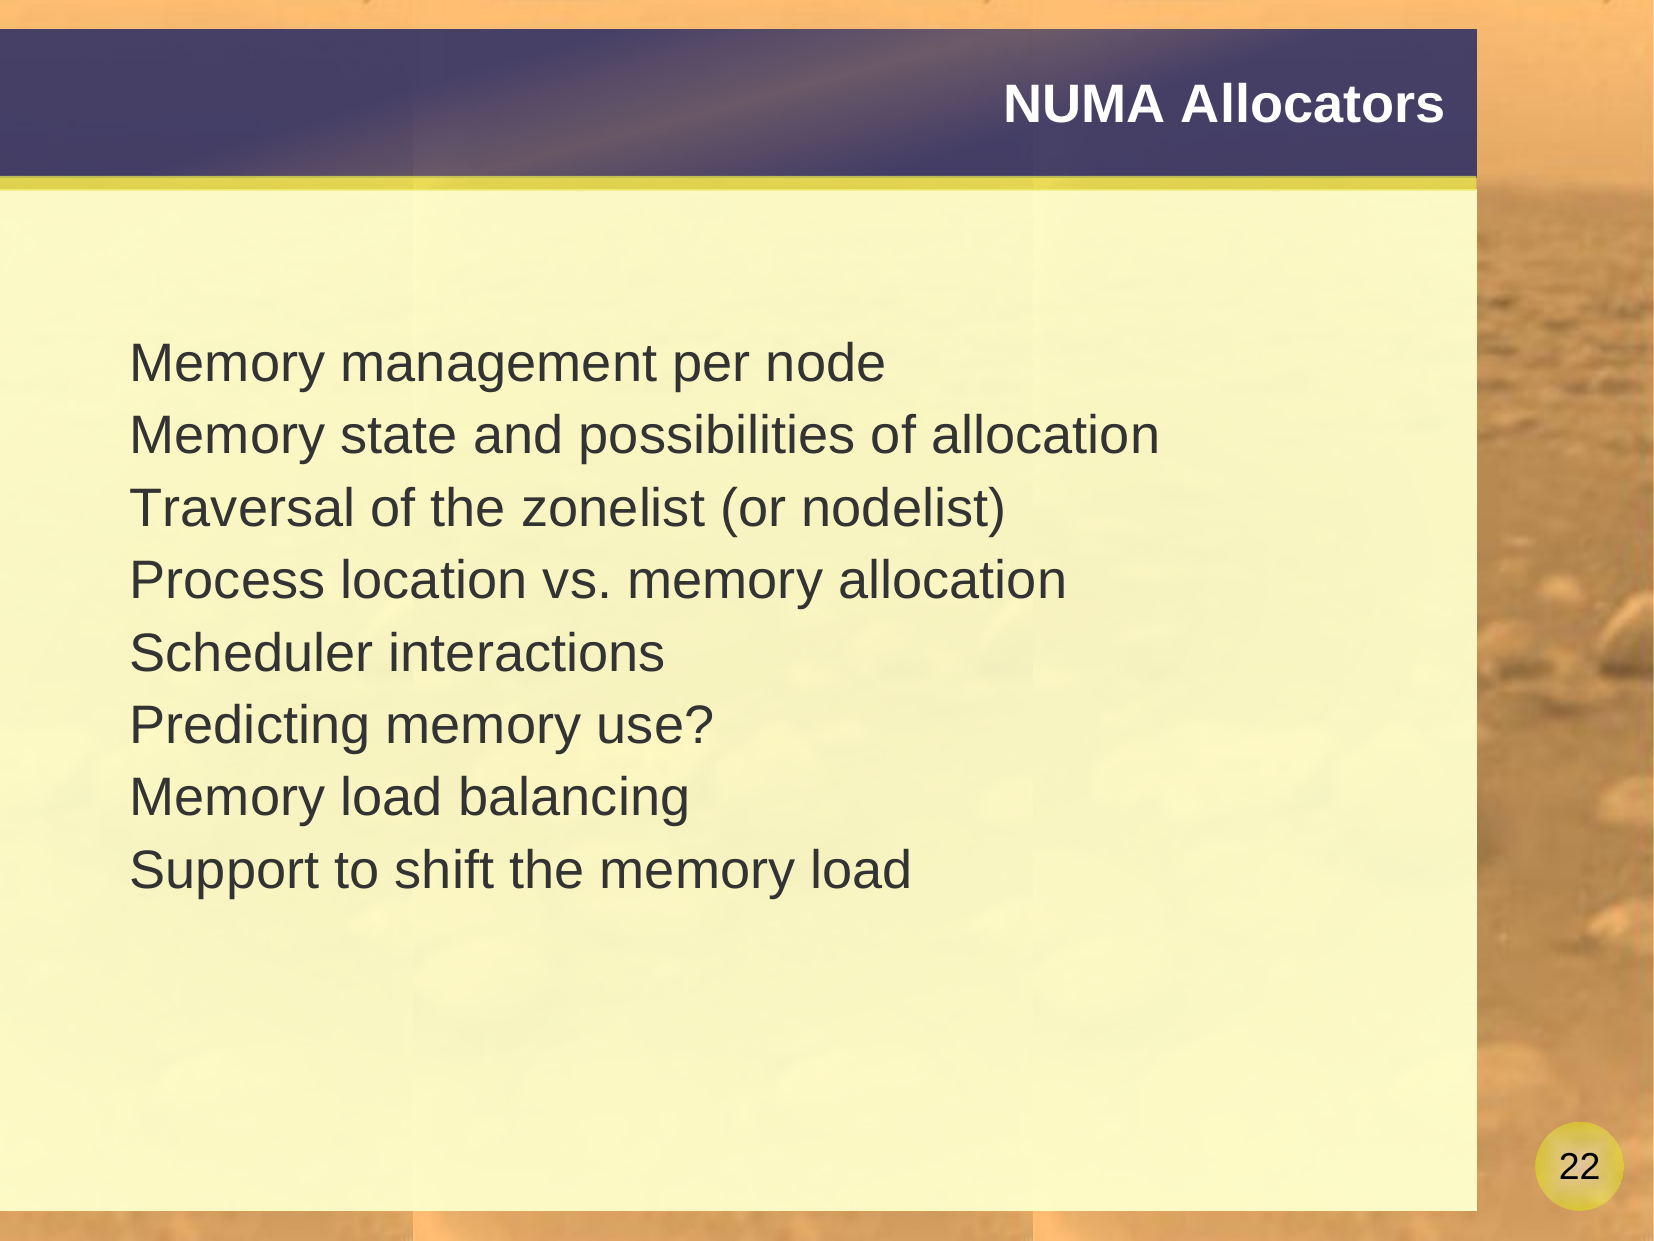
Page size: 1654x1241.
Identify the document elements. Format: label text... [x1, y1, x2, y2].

title NUMA Allocators [29, 59, 1447, 148]
list Memory management per node Memory state and possibilities of allocation Traversal of the zonelist (or nodelist) Process location vs. memory allocation Scheduler interactions Predicting memory use? Memory load balancing Support to shift the memory load [129, 332, 1375, 1114]
picture [0, 0, 1654, 1241]
